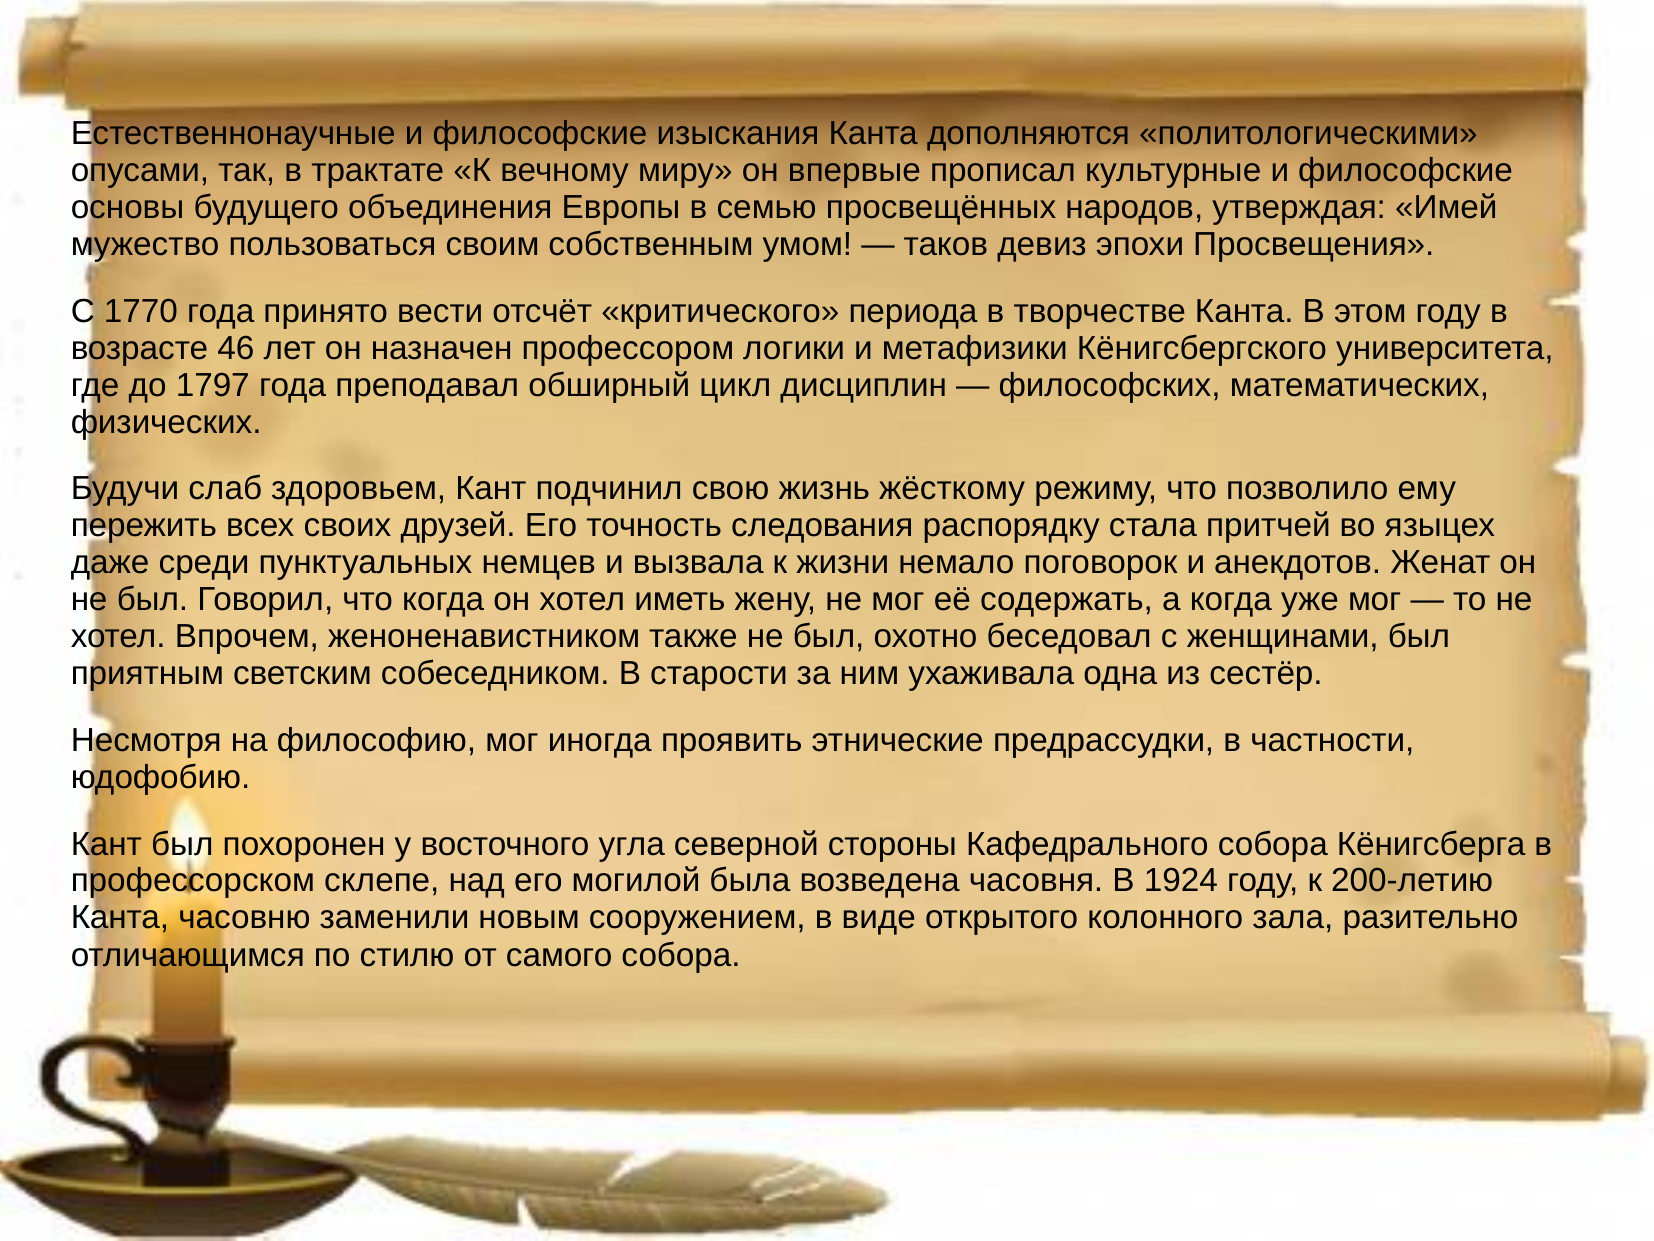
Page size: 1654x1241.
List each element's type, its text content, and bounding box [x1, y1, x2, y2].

list Естественнонаучные и философские изыскания Канта дополняются «политологическими» опусами, так, в трактате «К вечному миру» он впервые прописал культурные и философские основы будущего объединения Европы в семью просвещённых народов, утверждая: «Имей мужество пользоваться своим собственным умом! — таков девиз эпохи Просвещения». С 1770 года принято вести отсчёт «критического» периода в творчестве Канта. В этом году в возрасте 46 лет он назначен профессором логики и метафизики Кёнигсбергского университета, где до 1797 года преподавал обширный цикл дисциплин — философских, математических, физических. Будучи слаб здоровьем, Кант подчинил свою жизнь жёсткому режиму, что позволило ему пережить всех своих друзей. Его точность следования распорядку стала притчей во языцех даже среди пунктуальных немцев и вызвала к жизни немало поговорок и анекдотов. Женат он не был. Говорил, что когда он хотел иметь жену, не мог её содержать, а когда уже мог — то не хотел. Впрочем, женоненавистником также не был, охотно беседовал с женщинами, был приятным светским собеседником. В старости за ним ухаживала одна из сестёр. Несмотря на философию, мог иногда проявить этнические предрассудки, в частности, юдофобию. Кант был похоронен у восточного угла северной стороны Кафедрального собора Кёнигсберга в профессорском склепе, над его могилой была возведена часовня. В 1924 году, к 200-летию Канта, часовню заменили новым сооружением, в виде открытого колонного зала, разительно отличающимся по стилю от самого собора. [70, 114, 1560, 1053]
picture [0, 0, 1654, 1241]
